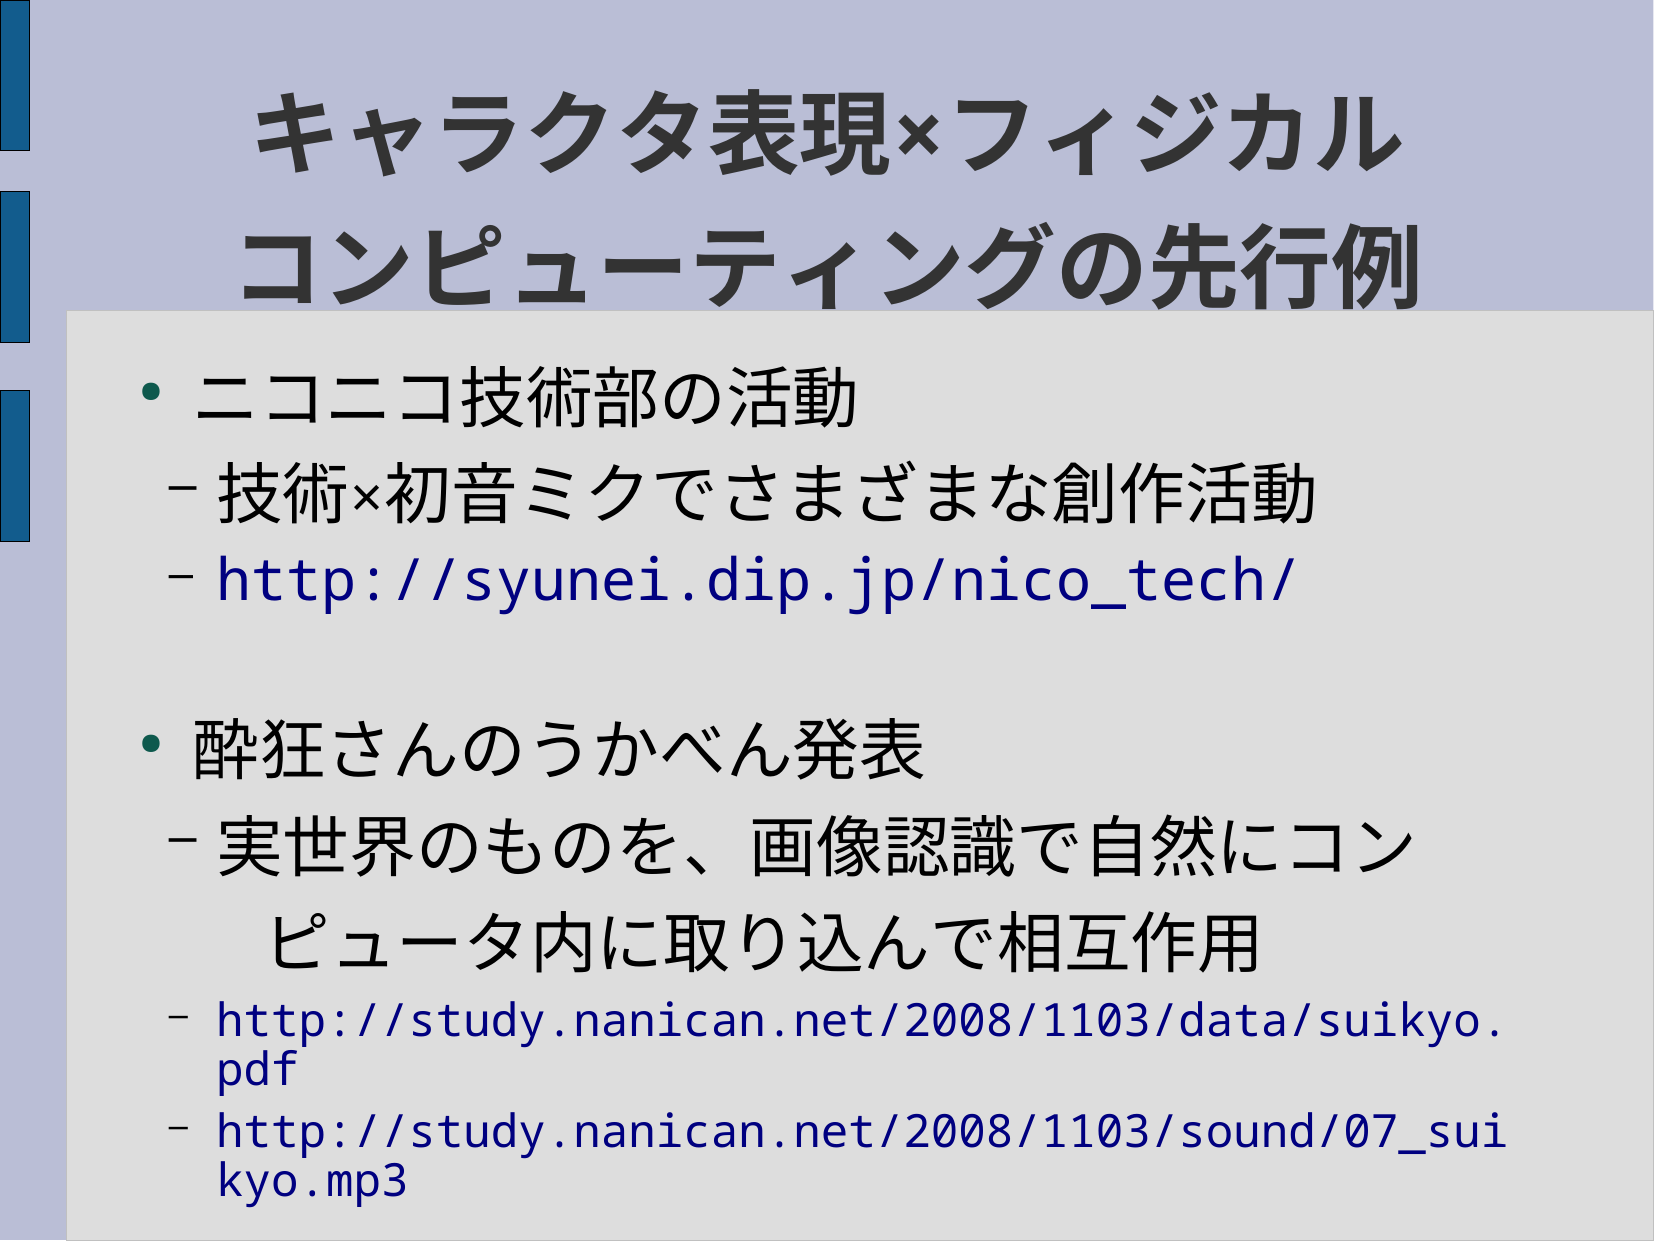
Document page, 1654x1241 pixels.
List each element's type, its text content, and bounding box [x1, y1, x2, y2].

list ニコニコ技術部の活動 技術×初音ミクでさまざまな創作活動 http://syunei.dip.jp/nico_tech/ 酔狂さんのうかべん発表 実世界のものを、画像認識で自然にコンピュータ内に取り込んで相互作用 http://study.nanican.net/2008/1103/data/suikyo.pdf http://study.nanican.net/2008/1103/sound/07_suikyo.mp3 実はAYA作者のumeiciさんも、LEGO MindStormという商品で挑戦されいました [121, 344, 1534, 1112]
title キャラクタ表現×フィジカル コンピューティングの先行例 [121, 98, 1534, 291]
